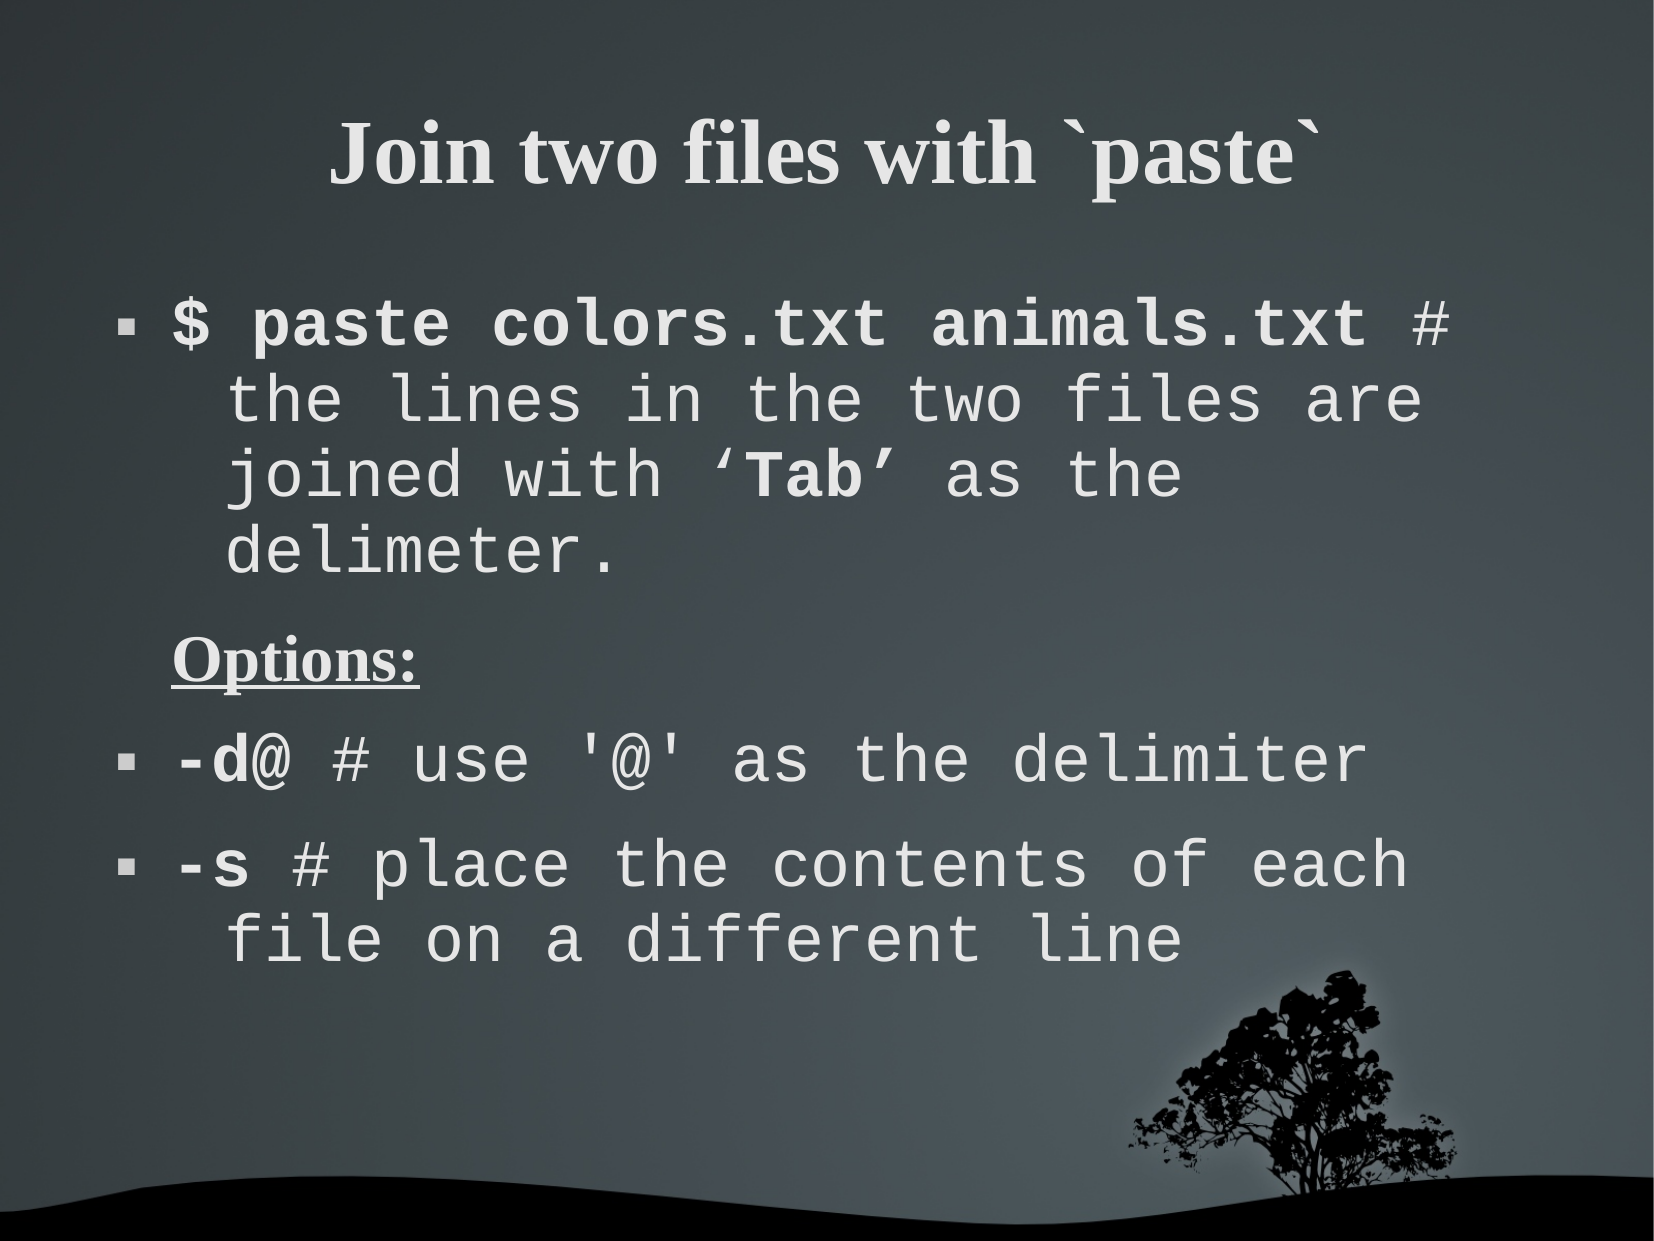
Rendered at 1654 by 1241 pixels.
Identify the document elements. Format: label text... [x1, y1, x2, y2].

picture [0, 0, 1654, 1241]
list $ paste colors.txt animals.txt # the lines in the two files are joined with ‘Tab’ as the delimeter. Options: -d@ # use '@' as the delimiter -s # place the contents of each file on a different line [82, 290, 1571, 1109]
title Join two files with `paste` [82, 49, 1571, 257]
